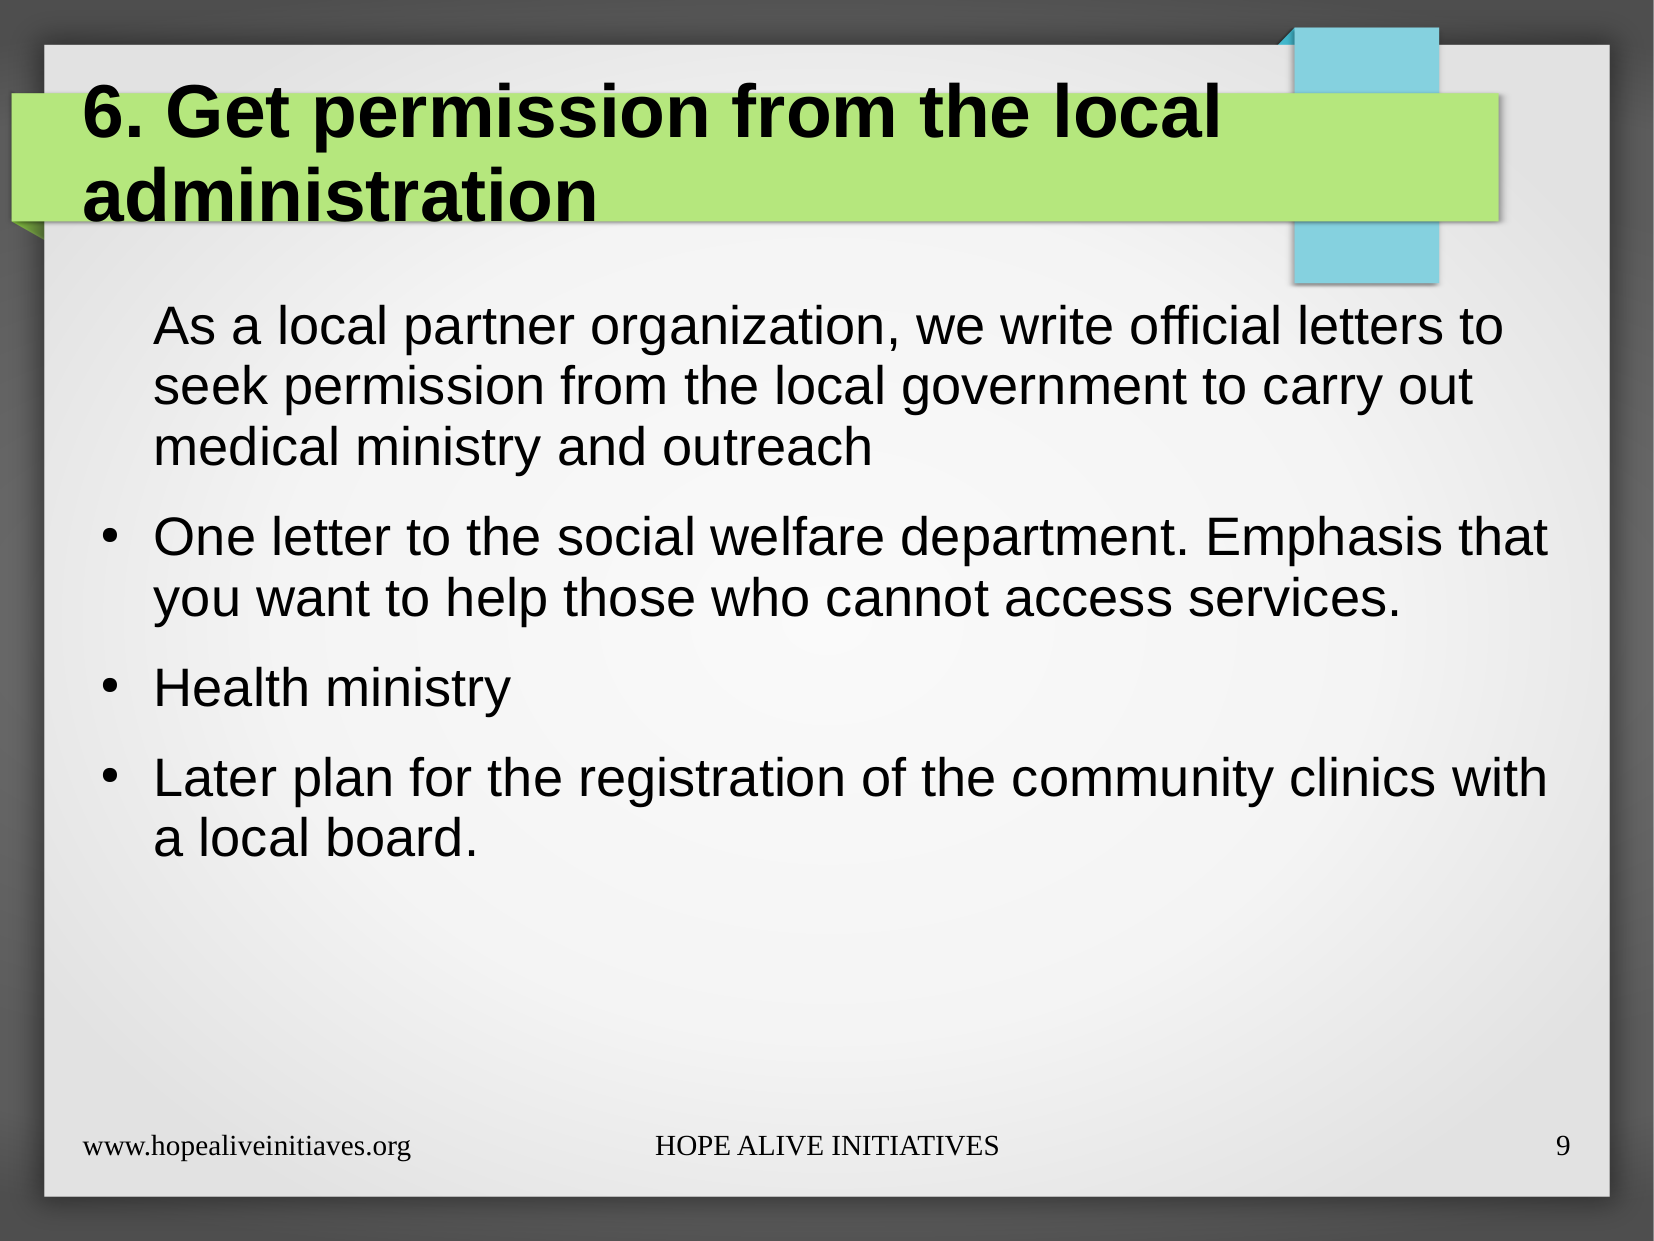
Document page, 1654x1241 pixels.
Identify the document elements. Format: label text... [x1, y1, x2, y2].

picture [0, 0, 1654, 1241]
title 6. Get permission from the local administration [82, 69, 1264, 238]
list As a local partner organization, we write official letters to seek permission from the local government to carry out medical ministry and outreach One letter to the social welfare department. Emphasis that you want to help those who cannot access services. Health ministry Later plan for the registration of the community clinics with a local board. [82, 295, 1571, 1015]
